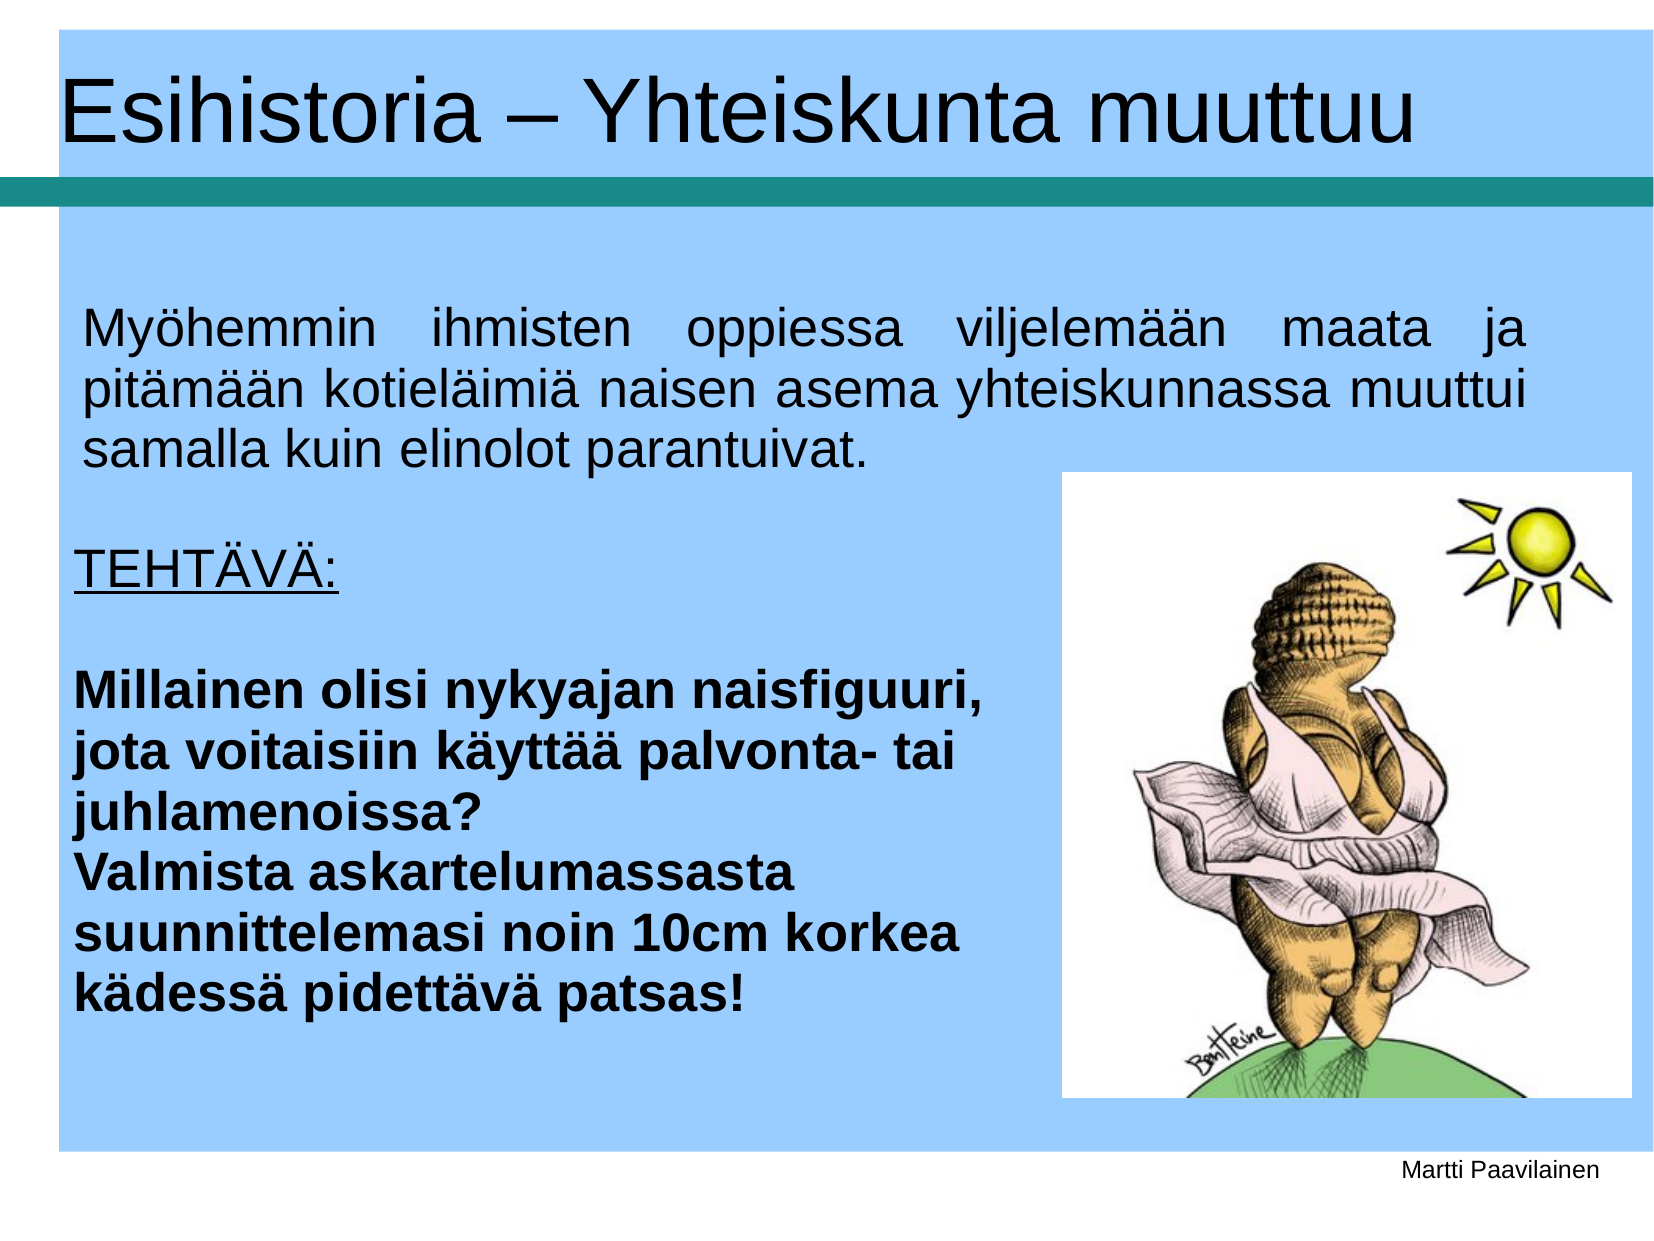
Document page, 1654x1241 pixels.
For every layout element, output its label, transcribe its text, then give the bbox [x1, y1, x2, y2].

picture [1062, 472, 1632, 1098]
title Esihistoria – Yhteiskunta muuttuu [59, 14, 1654, 177]
text_box TEHTÄVÄ: Millainen olisi nykyajan naisfiguuri, jota voitaisiin käyttää palvonta- tai juhlamenoissa? Valmista askartelumassasta suunnittelemasi noin 10cm korkea kädessä pidettävä patsas! [59, 531, 1063, 1115]
subtitle Myöhemmin ihmisten oppiessa viljelemään maata ja pitämään kotieläimiä naisen asema yhteiskunnassa muuttui samalla kuin elinolot parantuivat. [82, 297, 1571, 531]
title Martti Paavilainen [679, 1128, 1601, 1211]
text_box [0, 177, 1654, 1152]
